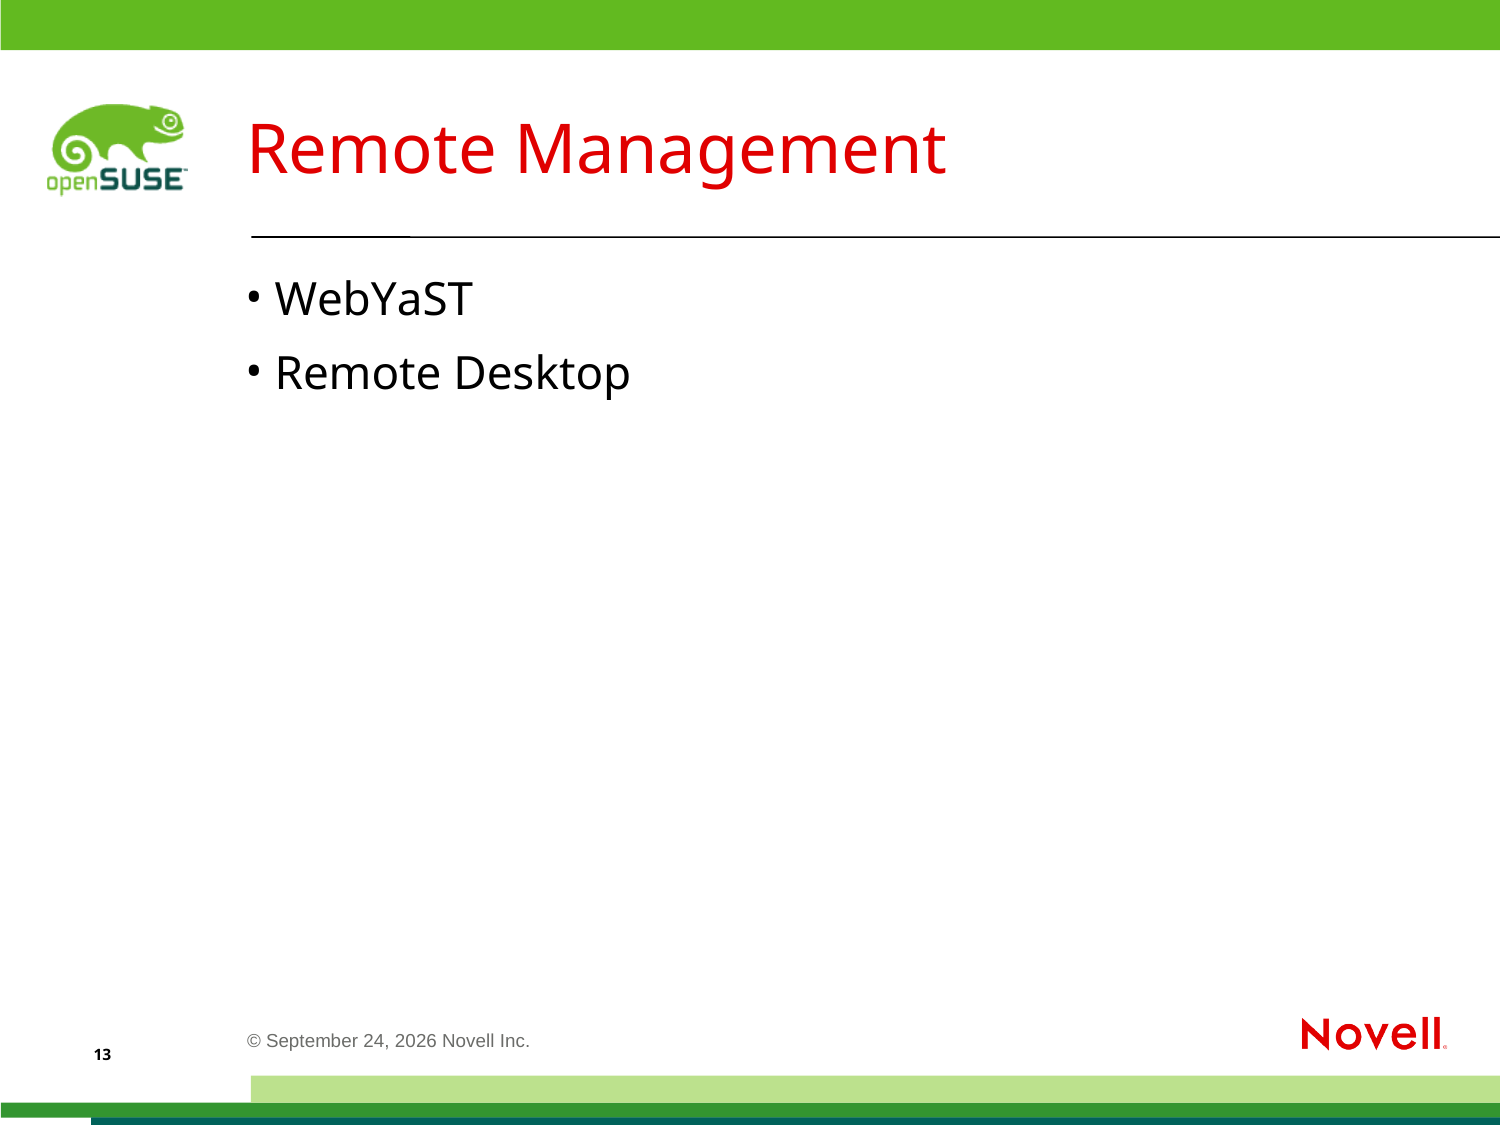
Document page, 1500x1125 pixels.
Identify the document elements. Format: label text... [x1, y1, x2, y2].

picture [1295, 1011, 1453, 1056]
list WebYaST Remote Desktop [245, 267, 1458, 1010]
picture [47, 104, 188, 197]
title Remote Management [246, 68, 1409, 231]
